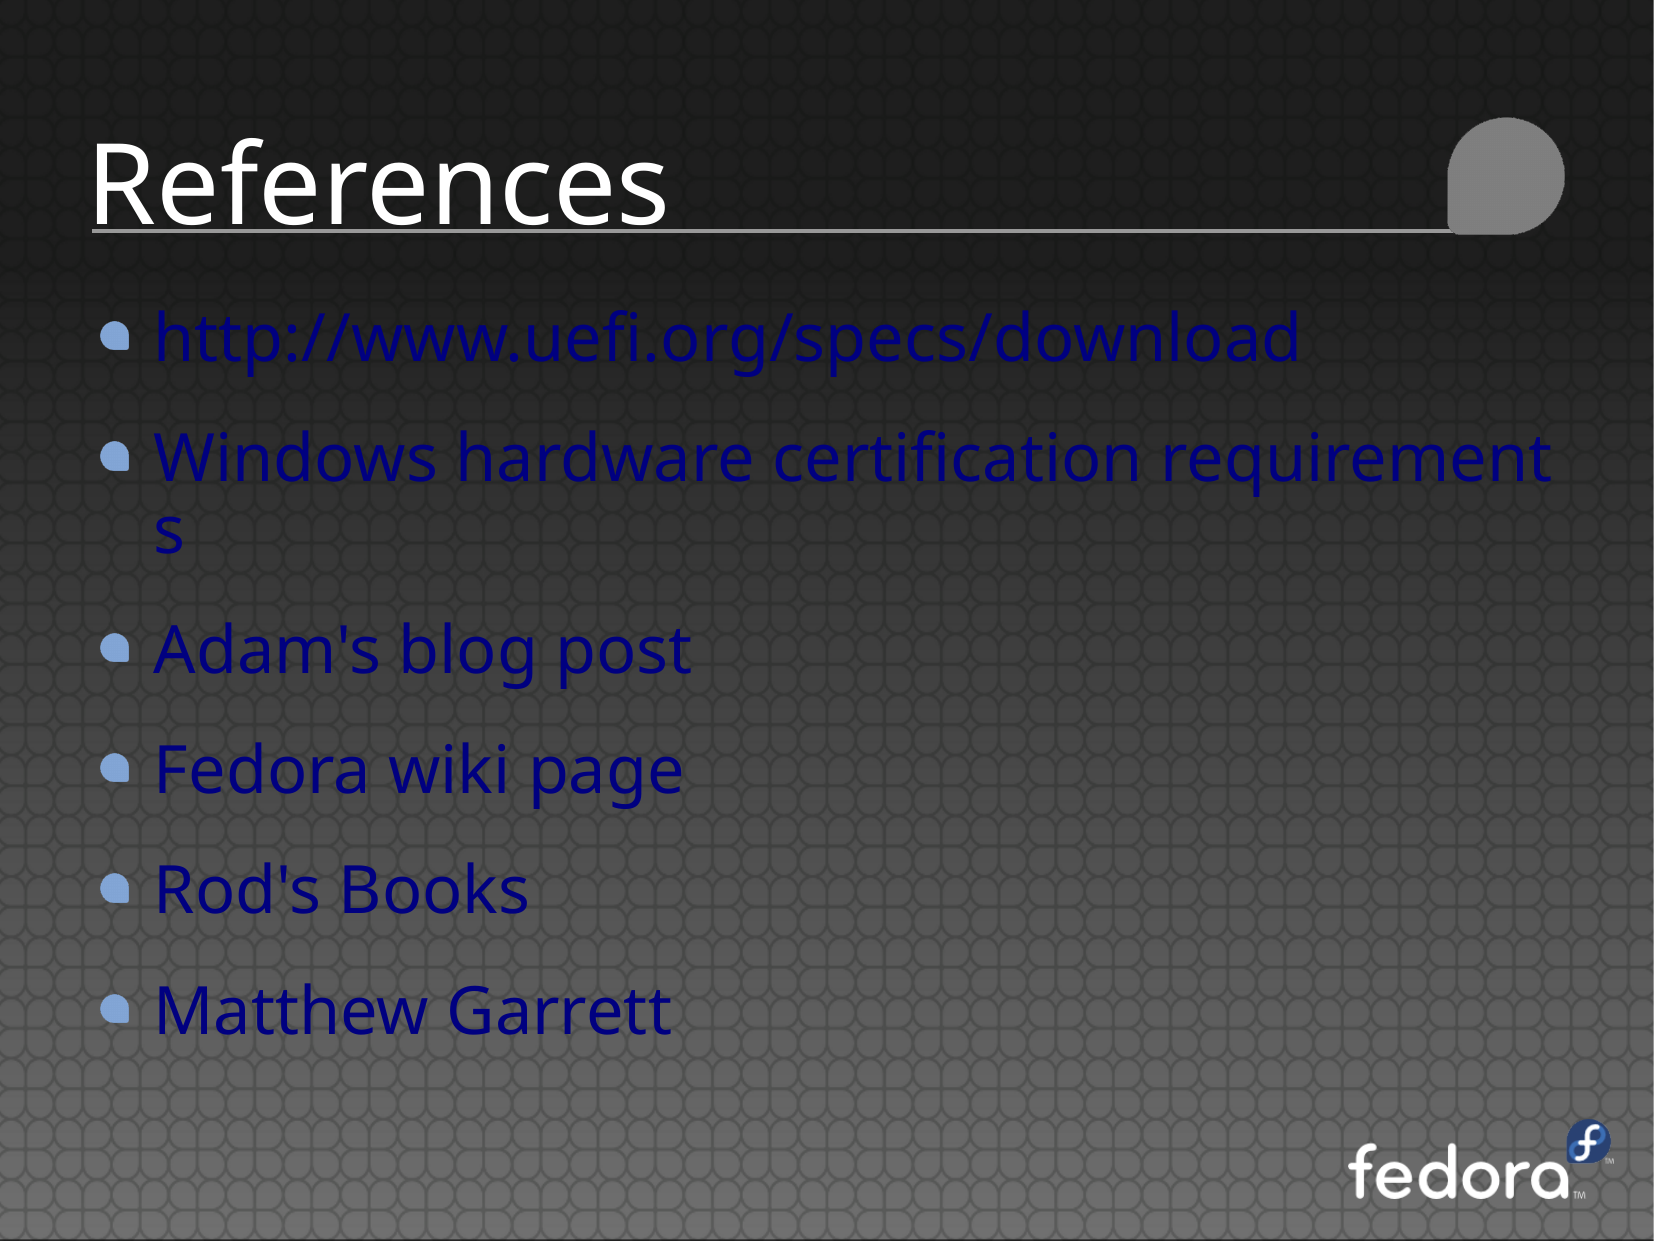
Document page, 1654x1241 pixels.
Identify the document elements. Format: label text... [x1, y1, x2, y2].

title References [86, 112, 1576, 249]
list http://www.uefi.org/specs/download Windows hardware certification requirements Adam's blog post Fedora wiki page Rod's Books Matthew Garrett [82, 290, 1571, 1010]
picture [0, 0, 1654, 1241]
